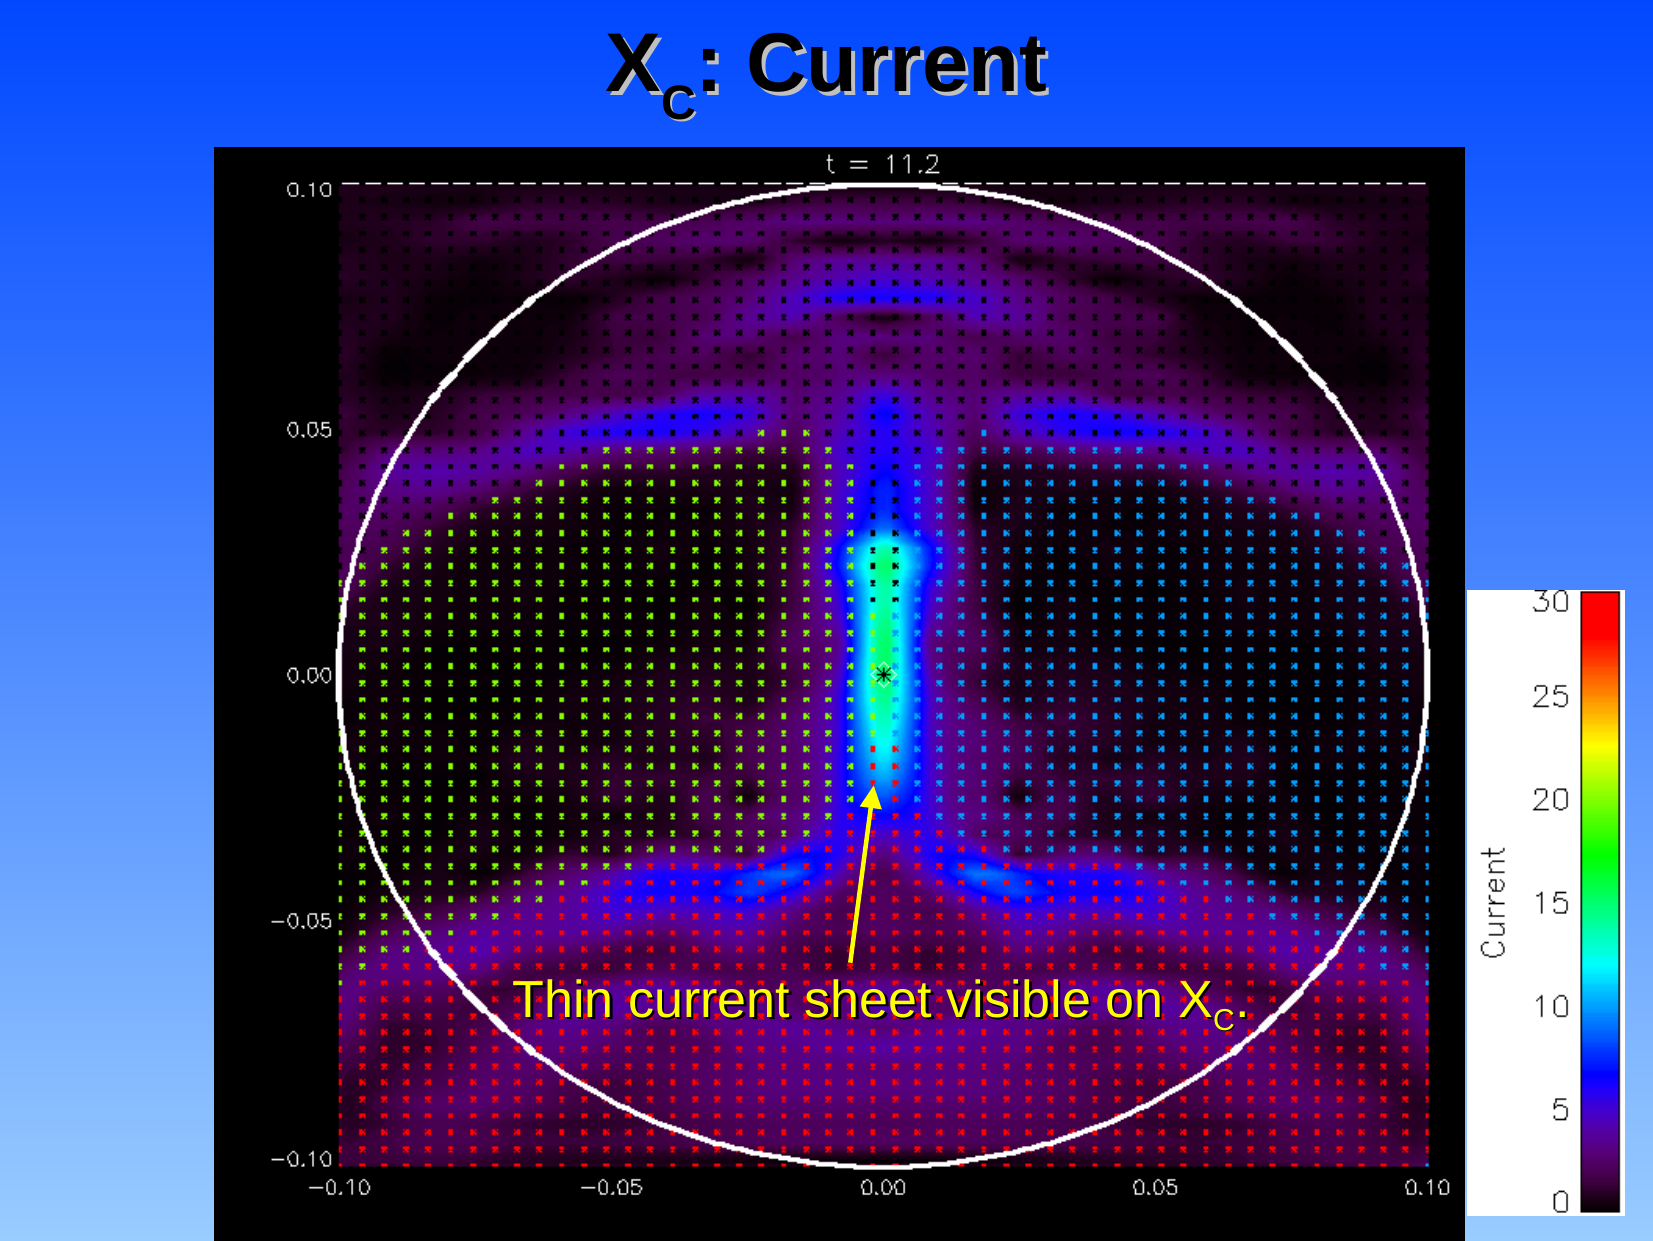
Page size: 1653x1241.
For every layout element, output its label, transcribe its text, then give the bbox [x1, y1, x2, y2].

picture [214, 147, 1465, 1241]
title XC: Current [82, 10, 1571, 128]
picture [1467, 590, 1625, 1216]
text_box Thin current sheet visible on XC. [497, 962, 1265, 1040]
